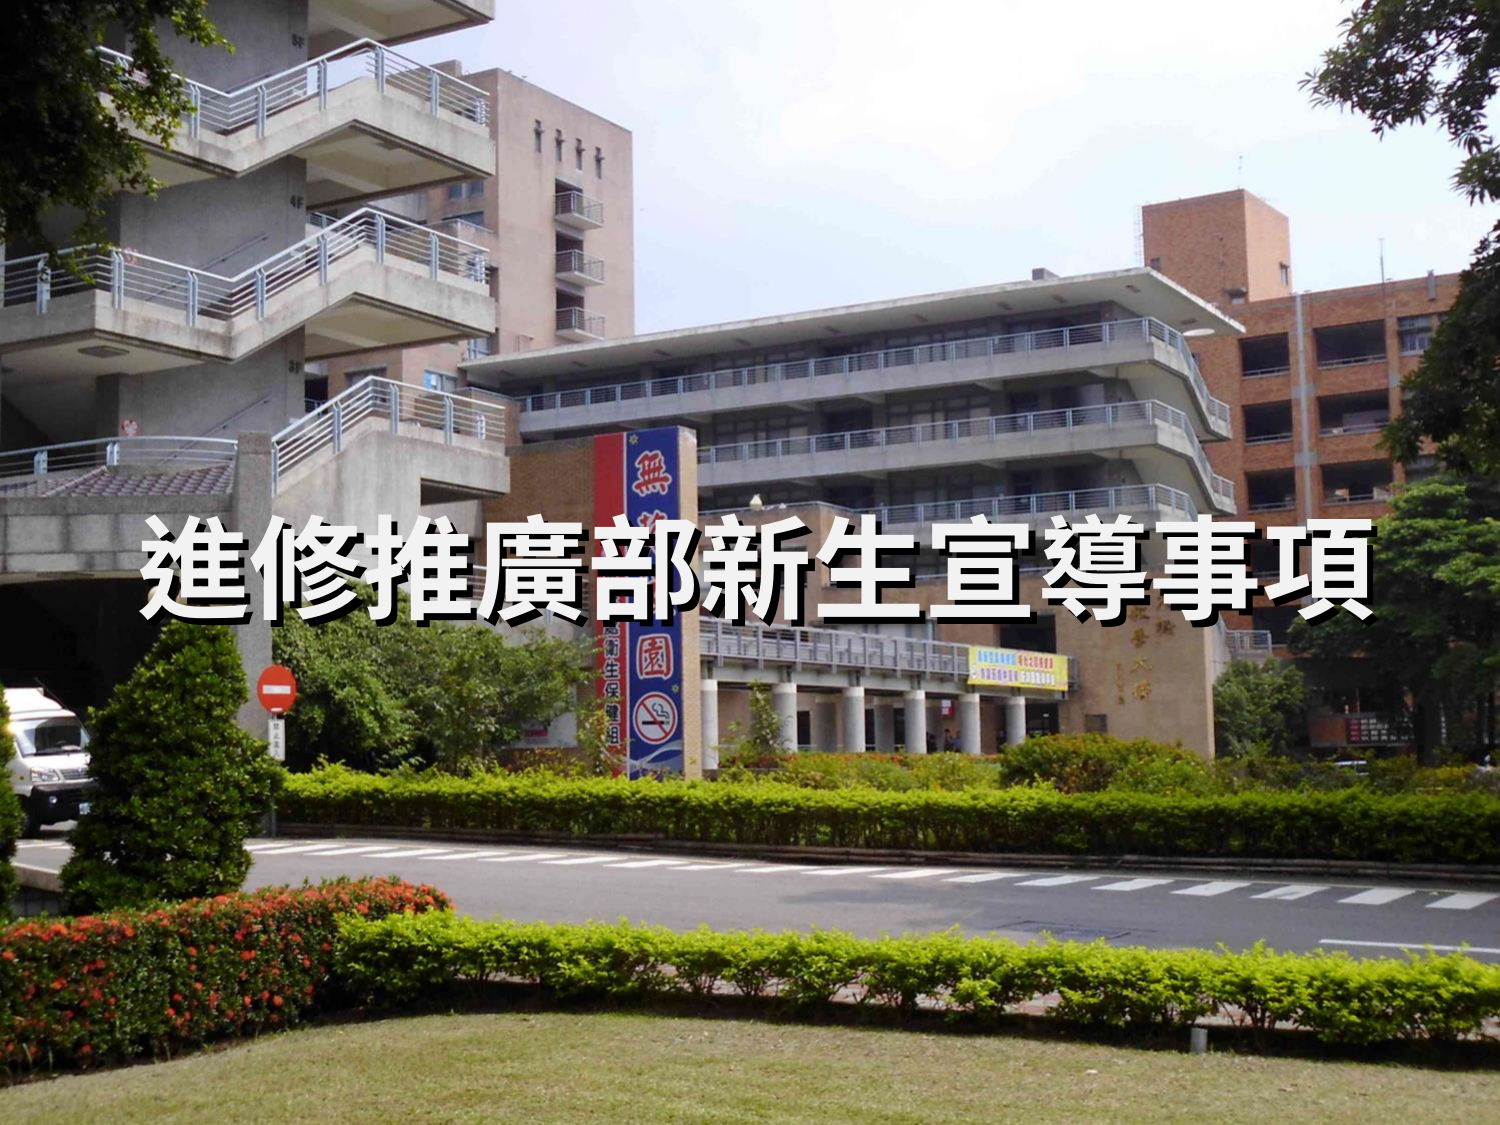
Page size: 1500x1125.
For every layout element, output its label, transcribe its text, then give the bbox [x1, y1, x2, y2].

picture [0, 0, 1500, 1125]
title 進修推廣部新生宣導事項 [53, 373, 1459, 698]
